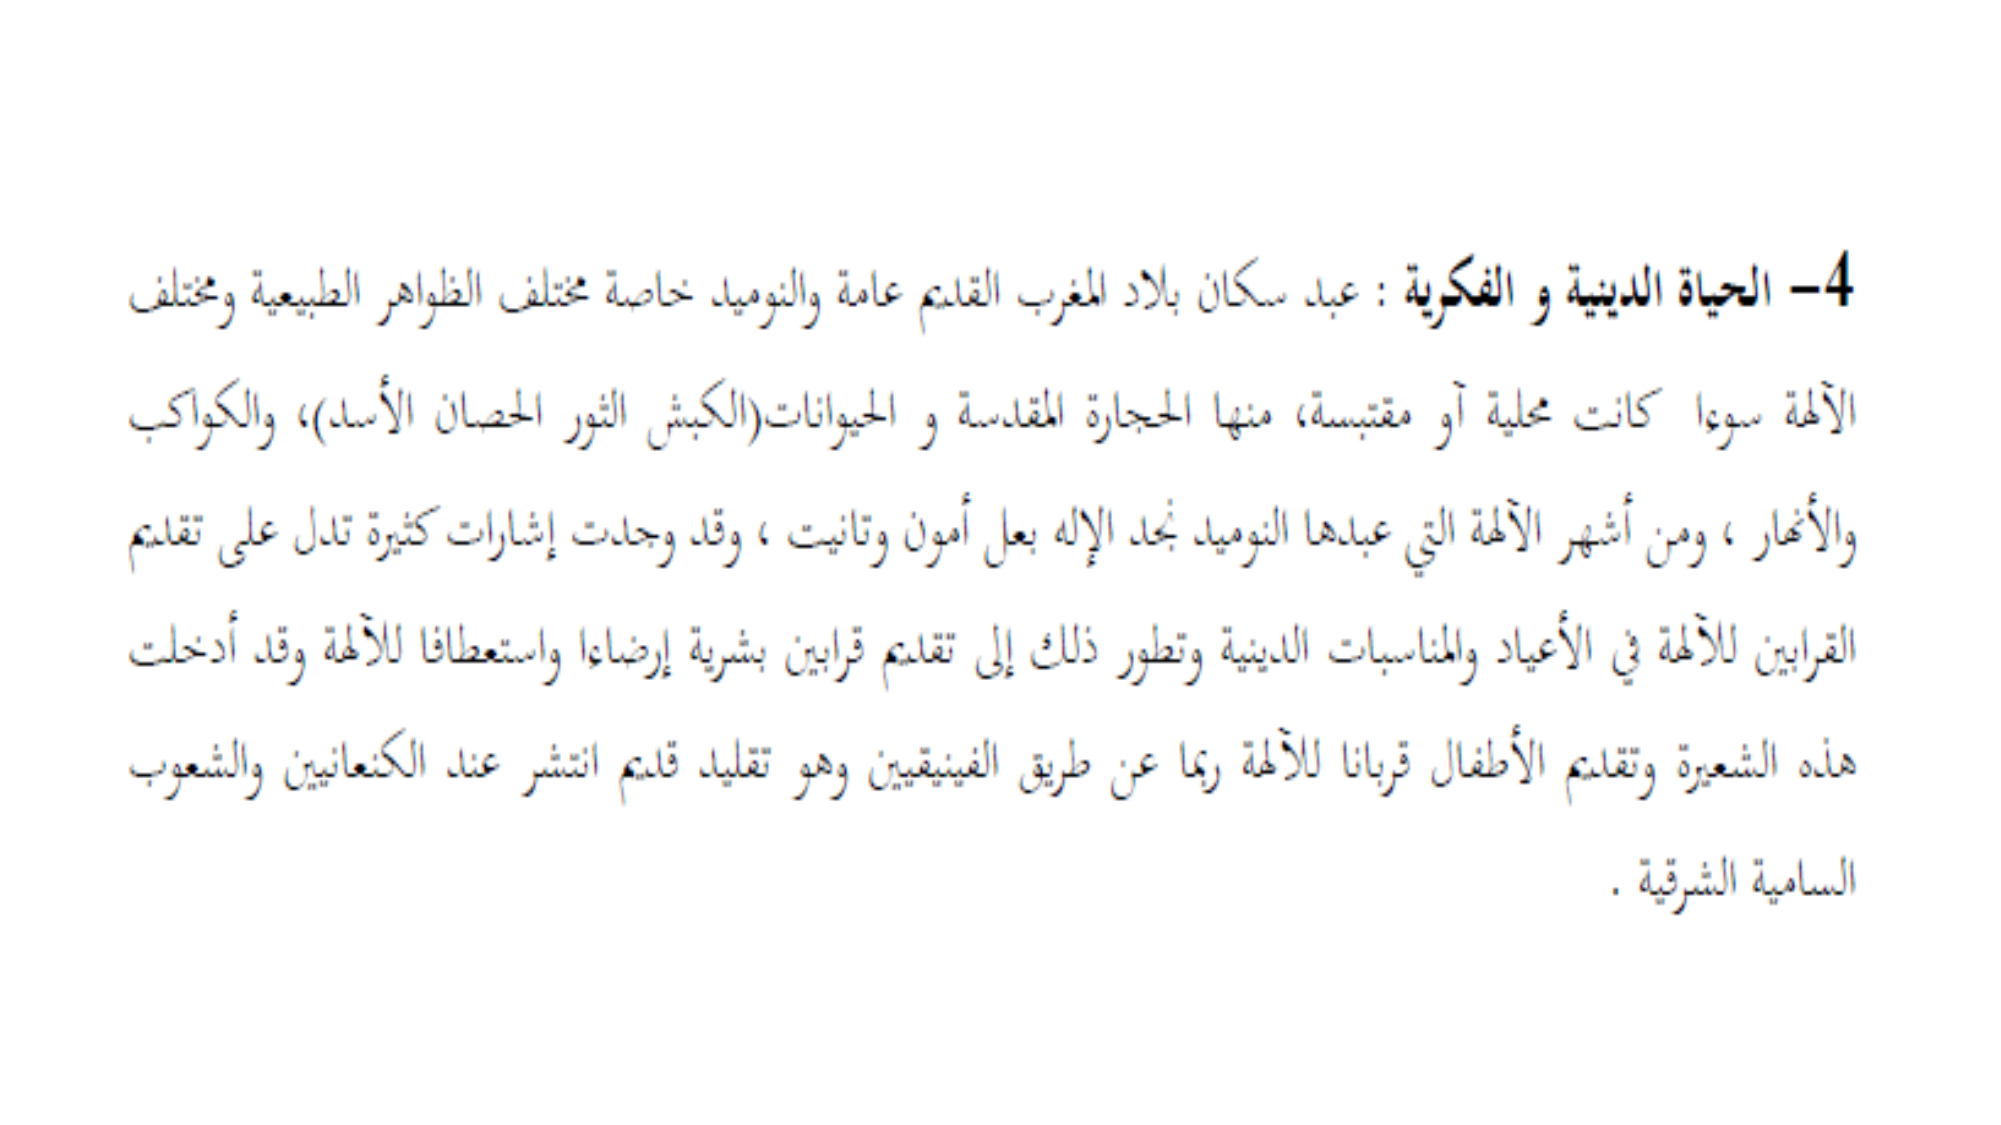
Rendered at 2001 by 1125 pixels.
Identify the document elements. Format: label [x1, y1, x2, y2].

picture [54, 222, 1896, 955]
